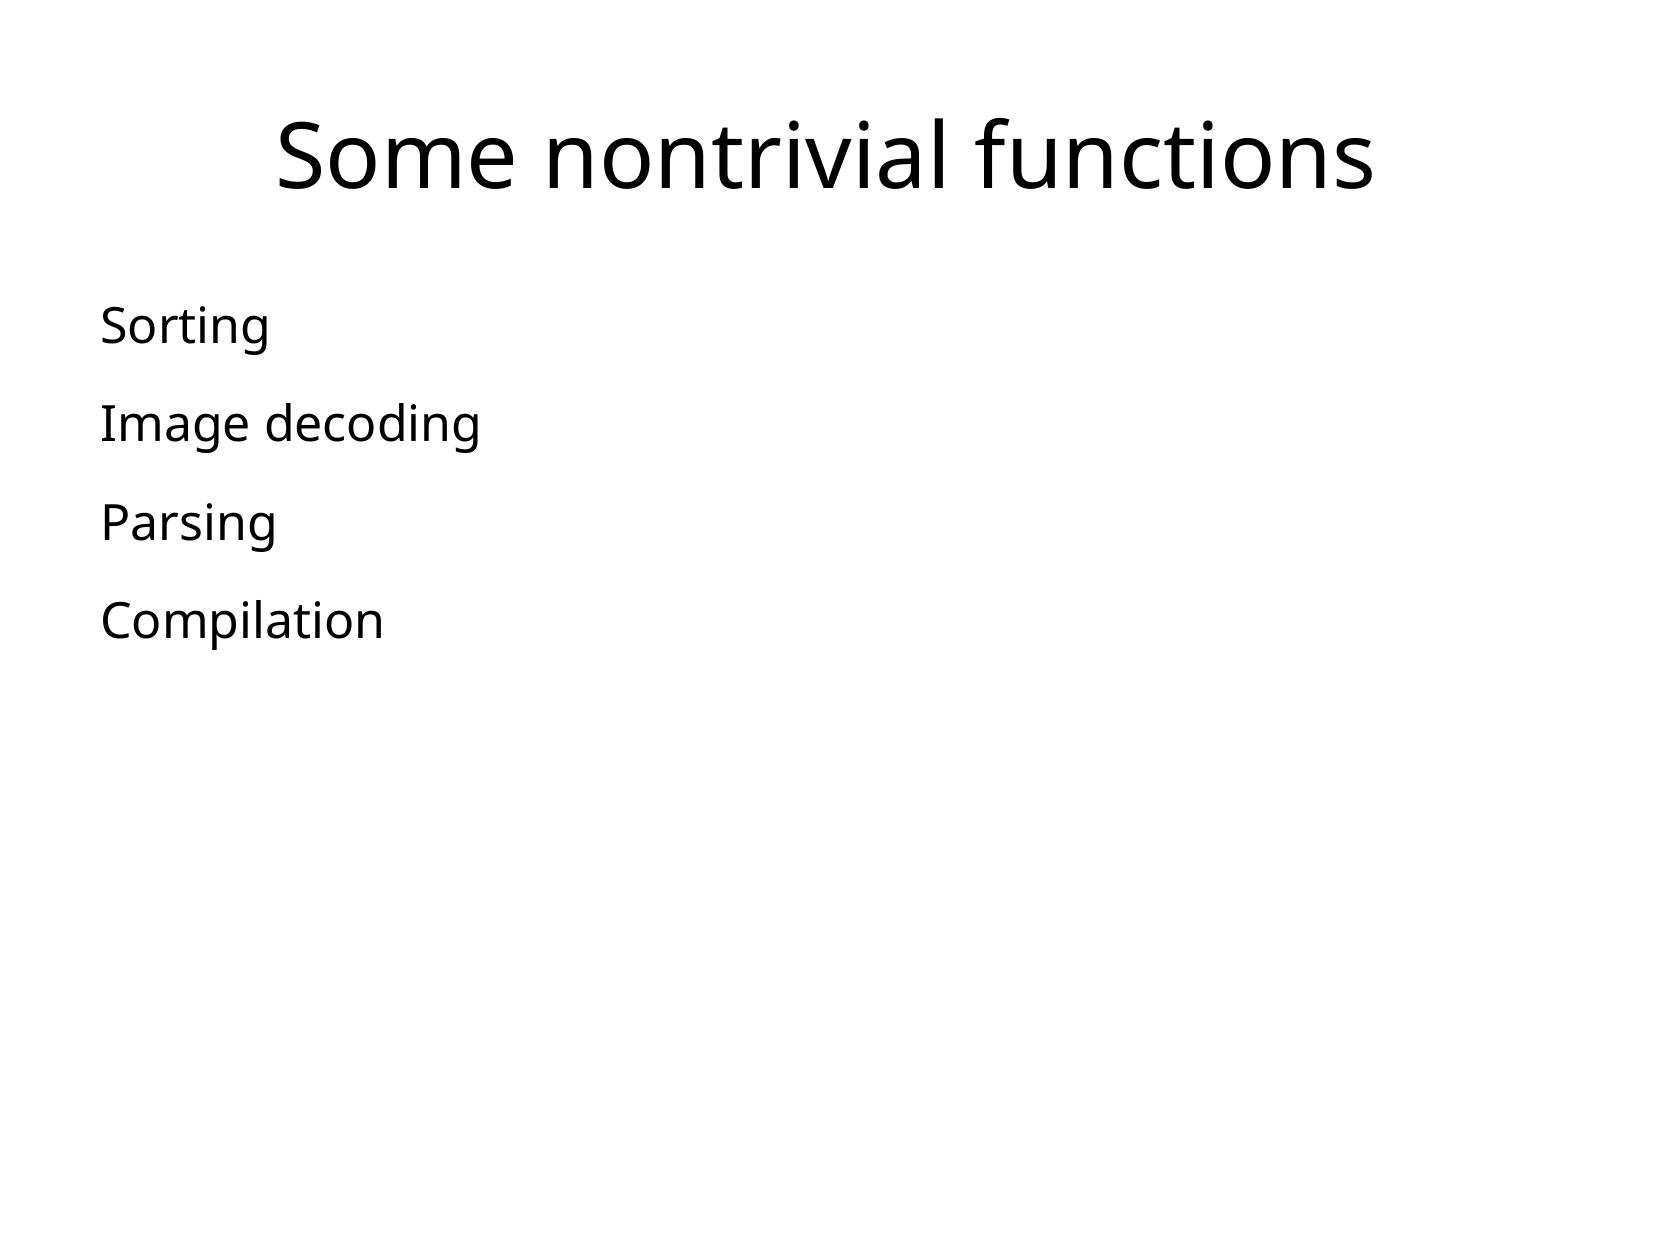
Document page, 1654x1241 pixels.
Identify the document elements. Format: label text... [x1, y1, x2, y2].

title Some nontrivial functions [82, 56, 1571, 250]
list Sorting Image decoding Parsing Compilation [82, 290, 1571, 1094]
